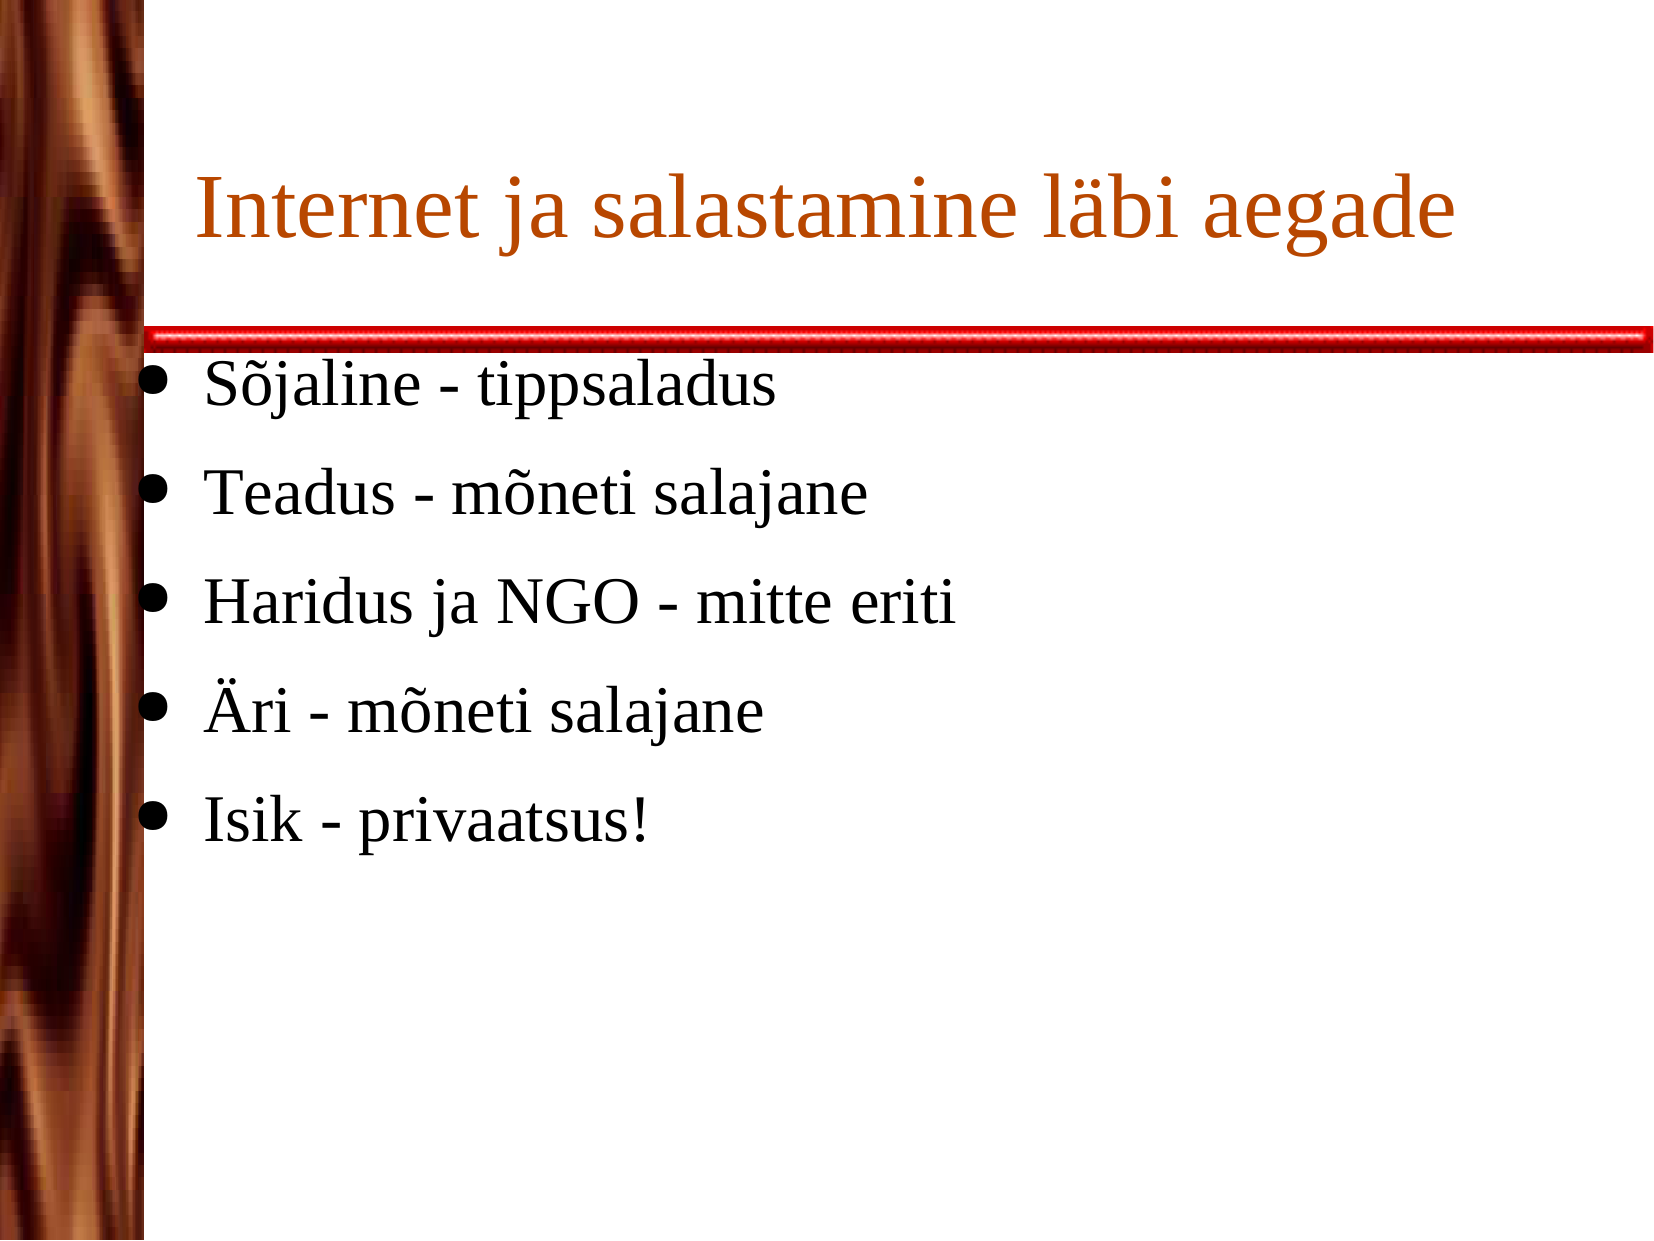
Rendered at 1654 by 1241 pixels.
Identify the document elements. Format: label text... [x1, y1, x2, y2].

title Internet ja salastamine läbi aegade [121, 102, 1534, 310]
picture [0, 0, 1654, 1240]
list Sõjaline - tippsaladus Teadus - mõneti salajane Haridus ja NGO - mitte eriti Äri - mõneti salajane Isik - privaatsus! [121, 344, 1534, 1126]
